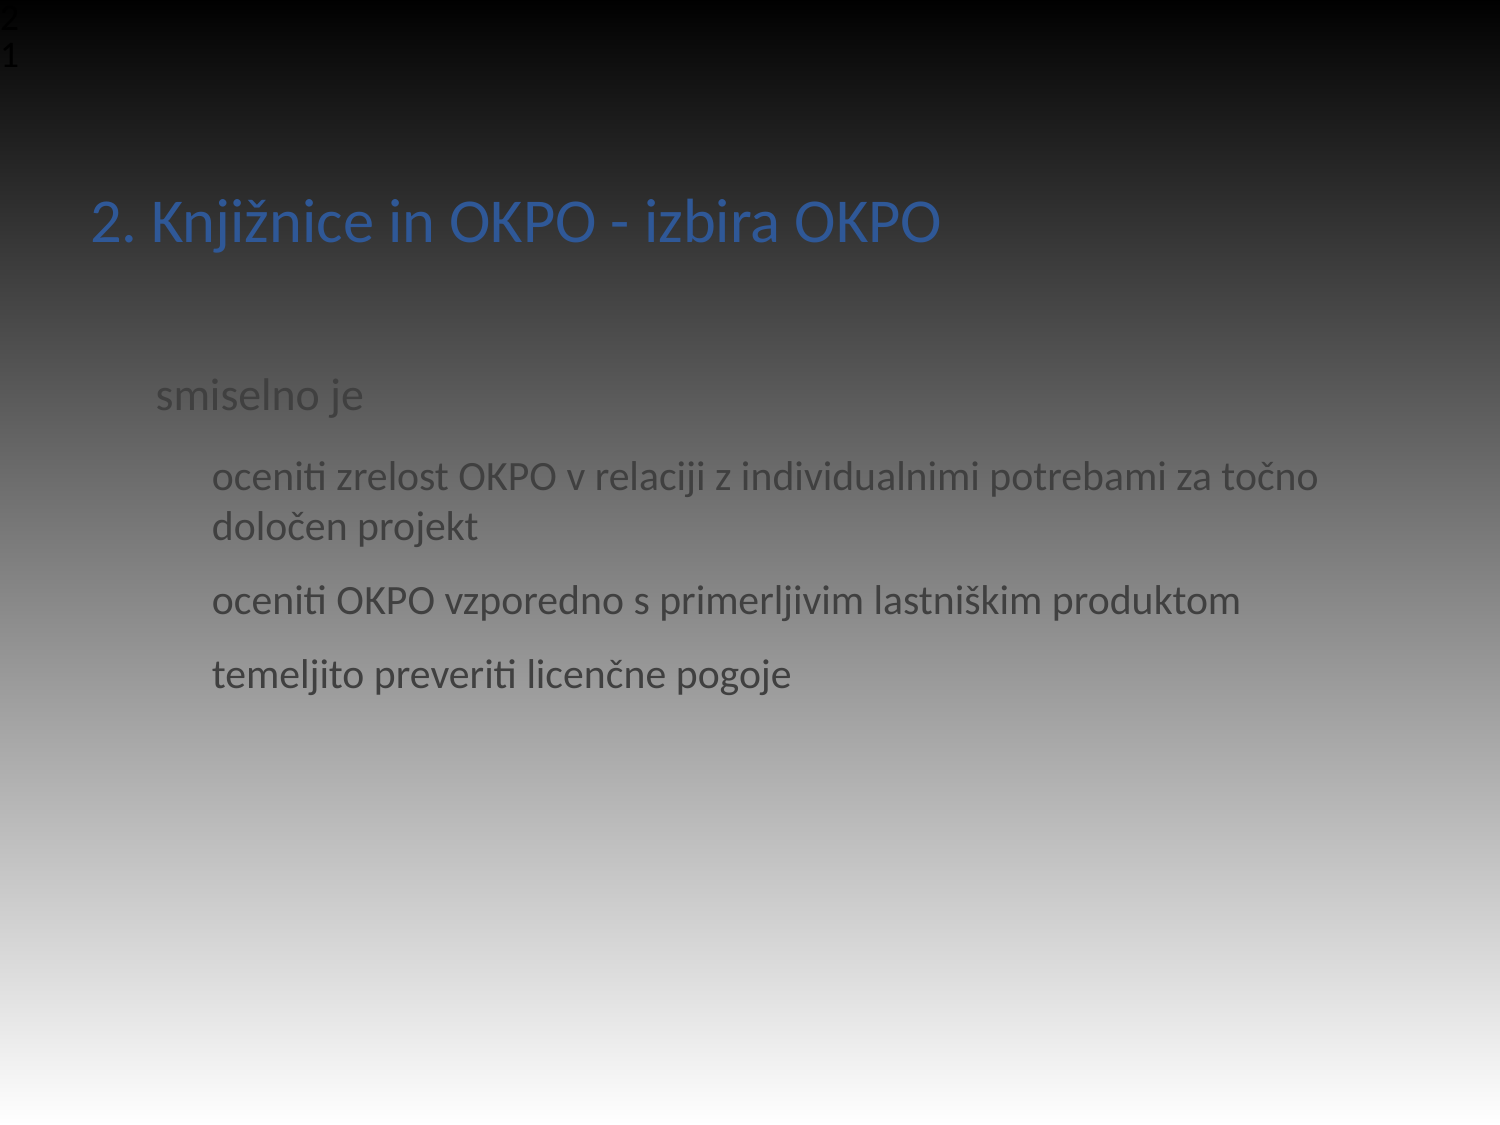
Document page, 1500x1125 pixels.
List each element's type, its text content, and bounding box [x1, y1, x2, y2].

list smiselno je oceniti zrelost OKPO v relaciji z individualnimi potrebami za točno določen projekt oceniti OKPO vzporedno s primerljivim lastniškim produktom temeljito preveriti licenčne pogoje [75, 262, 1425, 1005]
title 2. Knjižnice in OKPO - izbira OKPO [75, 0, 1425, 262]
